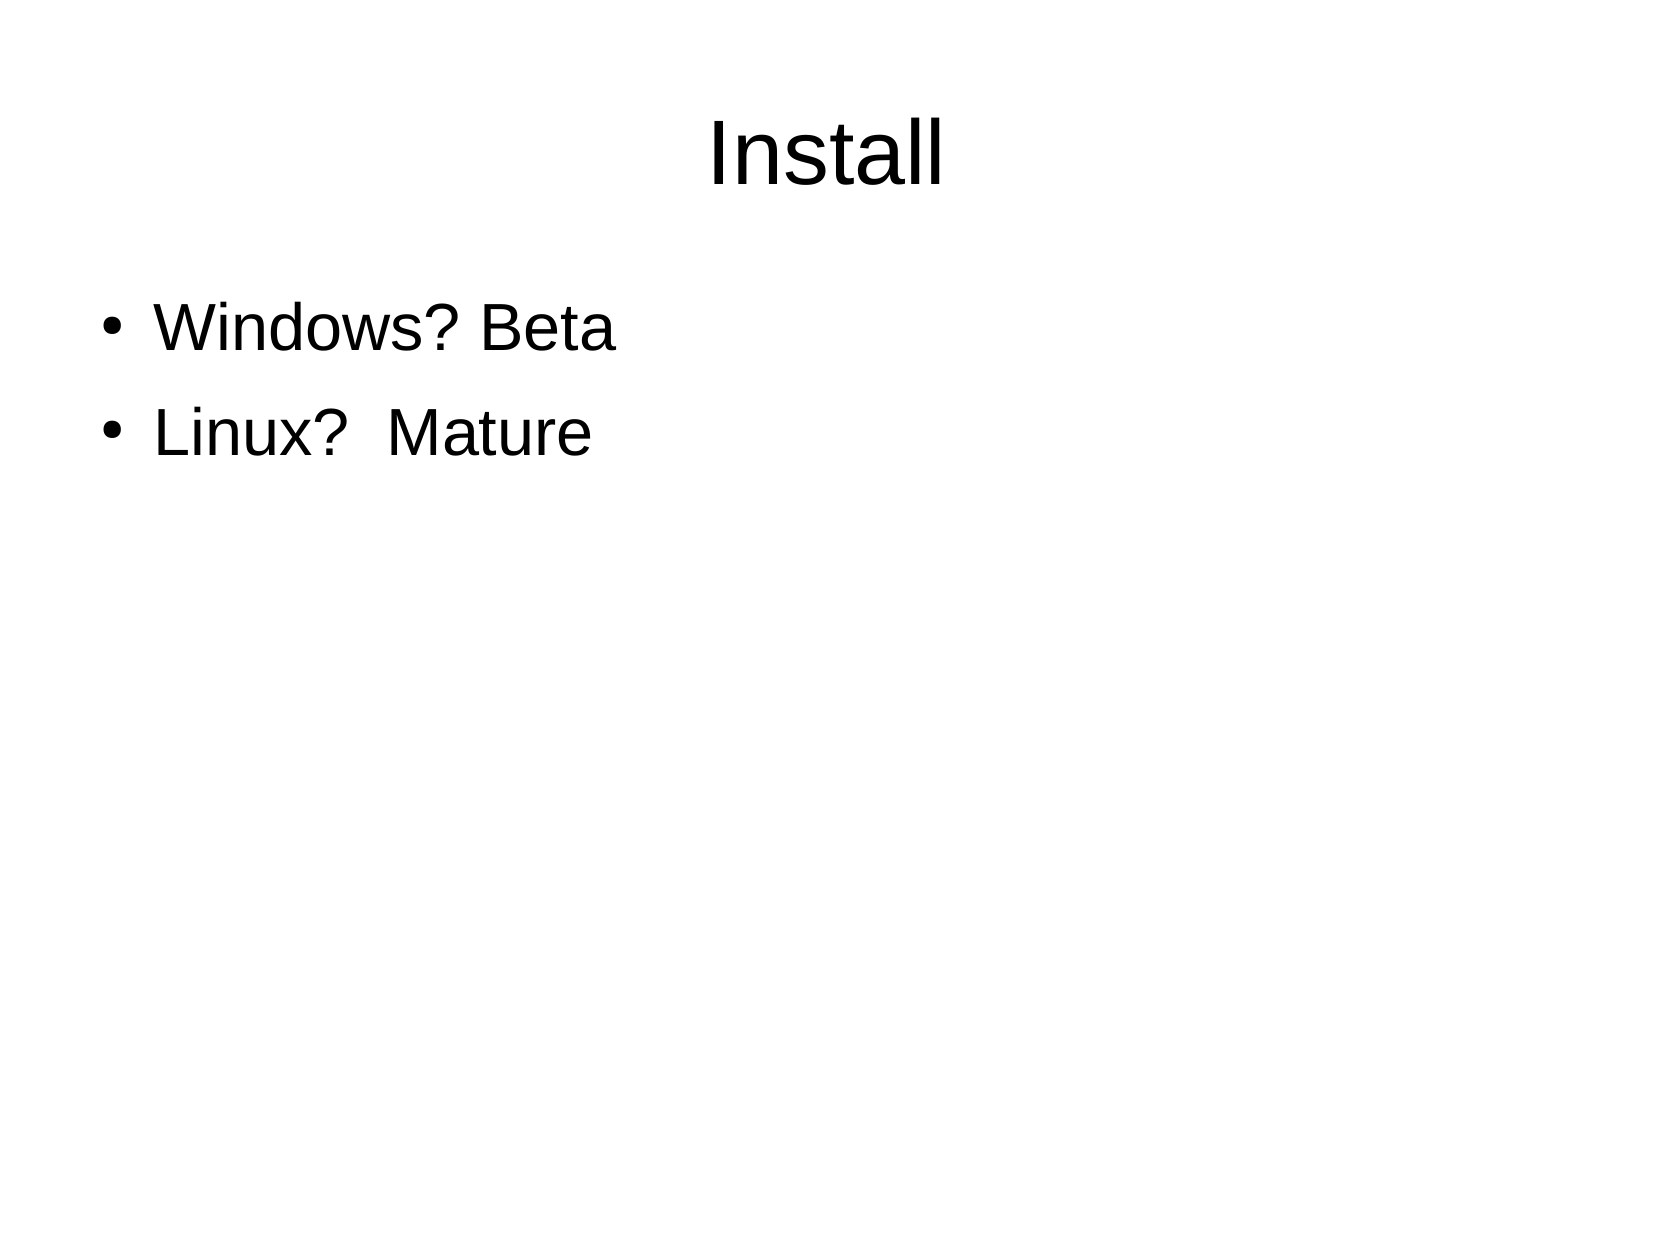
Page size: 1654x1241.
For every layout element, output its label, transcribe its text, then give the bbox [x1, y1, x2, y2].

title Install [82, 49, 1571, 257]
list Windows? Beta Linux? Mature [82, 290, 1571, 1010]
